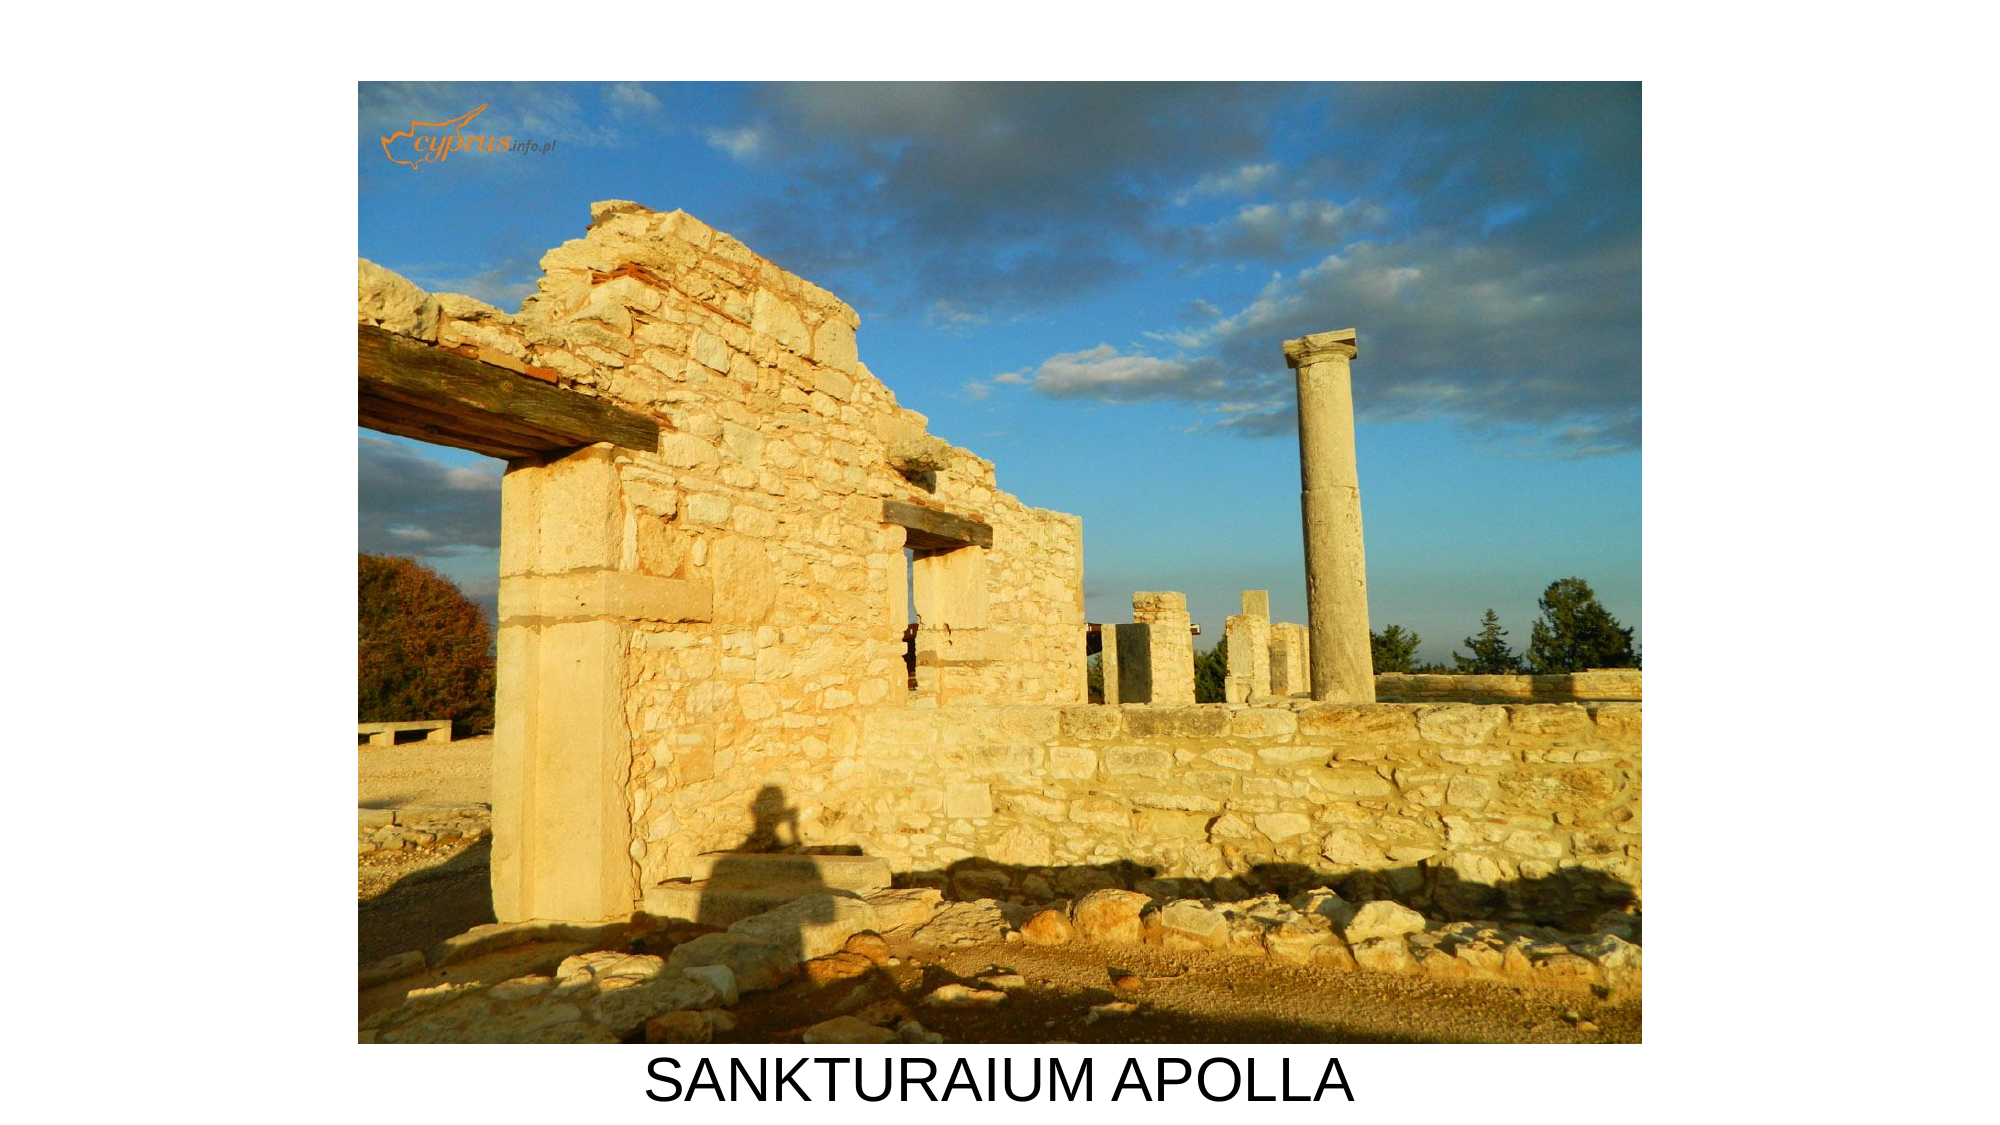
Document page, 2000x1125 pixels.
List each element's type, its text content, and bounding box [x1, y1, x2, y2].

picture [358, 81, 1642, 1044]
text_box SANKTURAIUM APOLLA [604, 1023, 1395, 1125]
